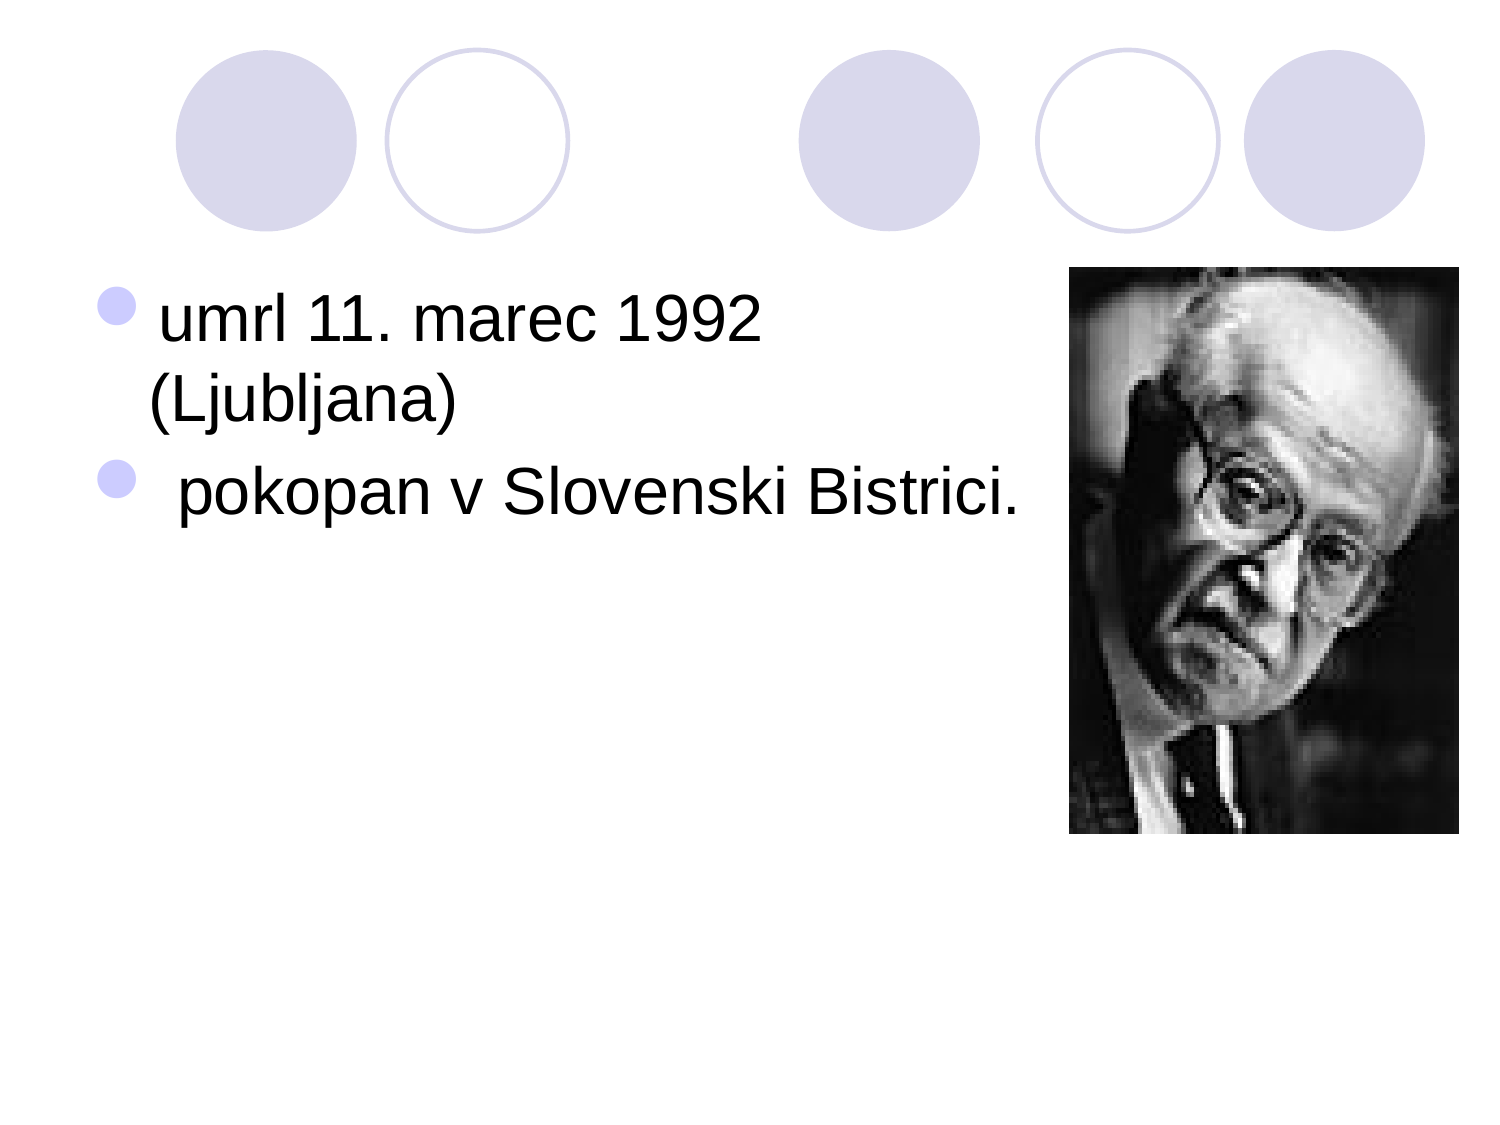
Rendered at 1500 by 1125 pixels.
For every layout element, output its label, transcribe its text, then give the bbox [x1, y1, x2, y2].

list umrl 11. marec 1992 (Ljubljana) pokopan v Slovenski Bistrici. [76, 267, 1057, 1011]
picture [1069, 267, 1459, 834]
